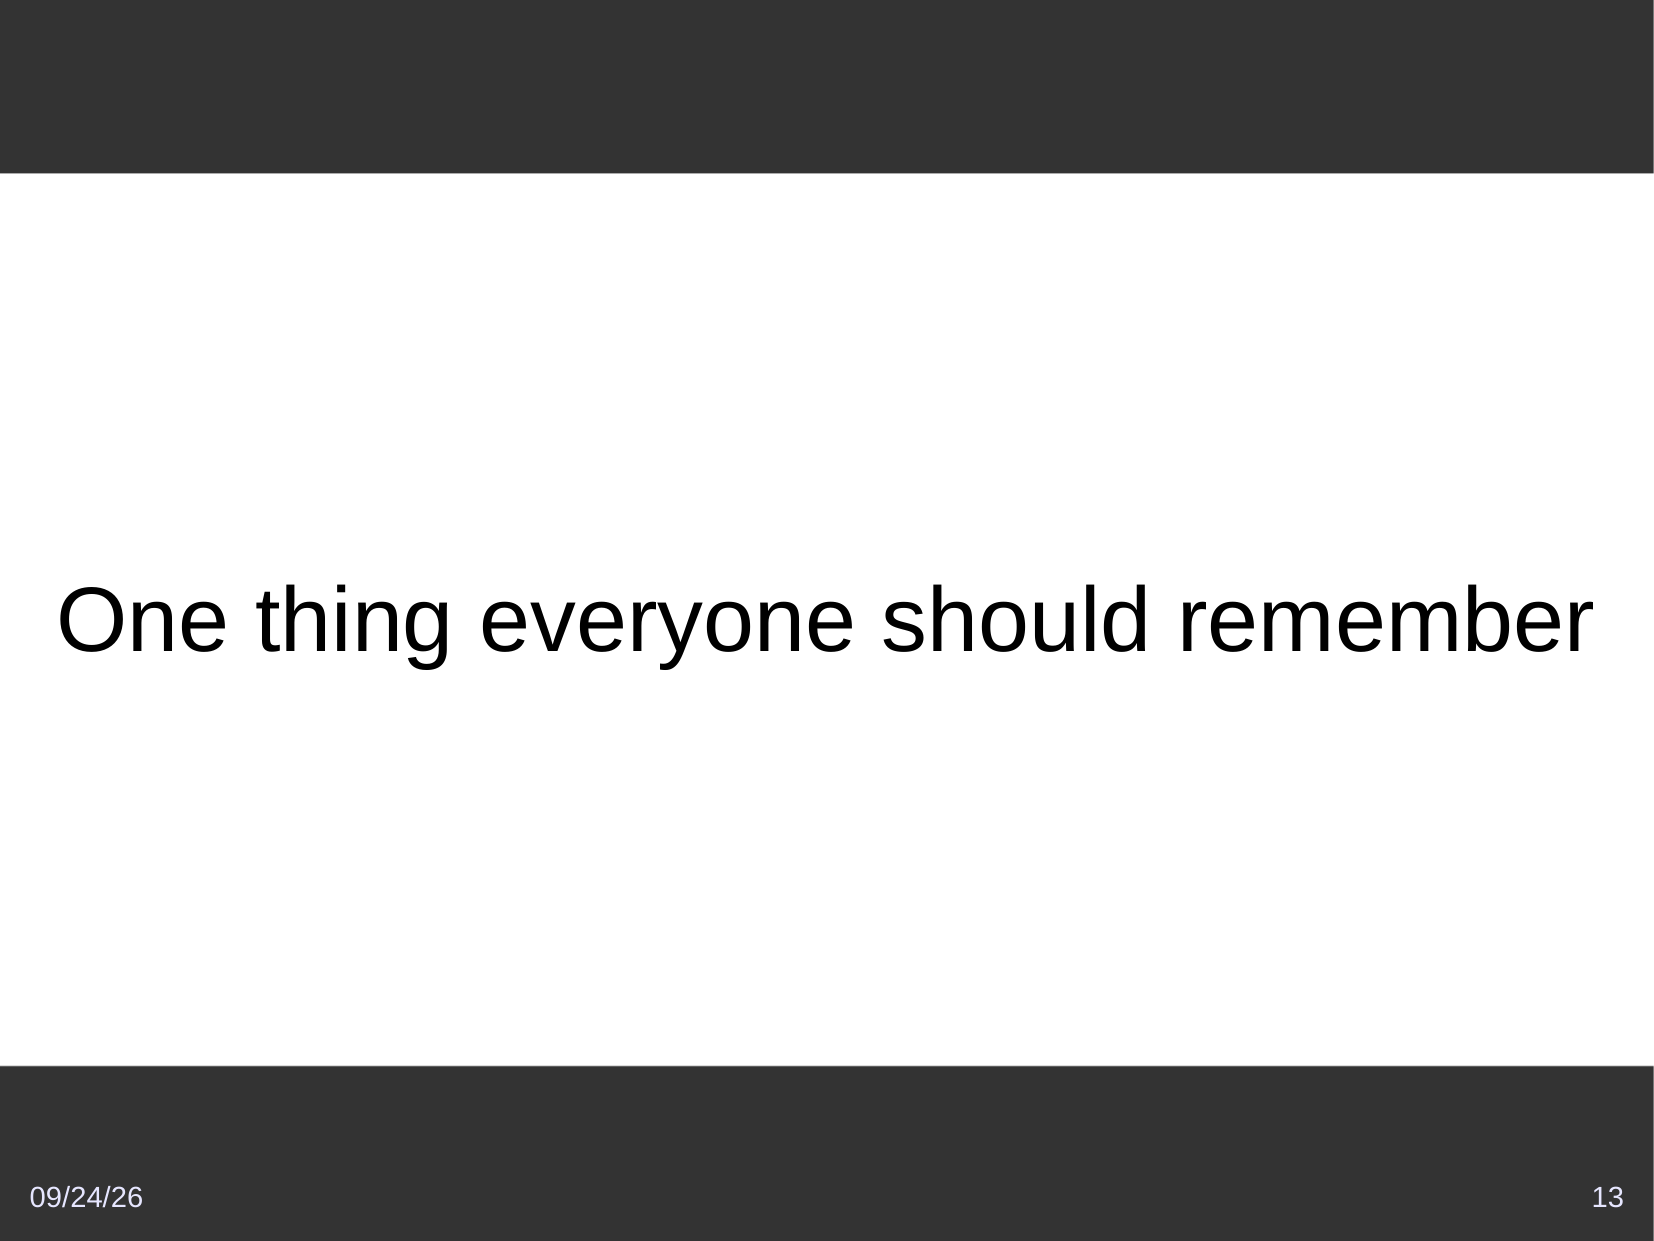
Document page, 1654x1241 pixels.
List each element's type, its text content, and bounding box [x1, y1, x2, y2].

picture [0, 0, 1654, 1241]
subtitle One thing everyone should remember [29, 214, 1625, 1027]
